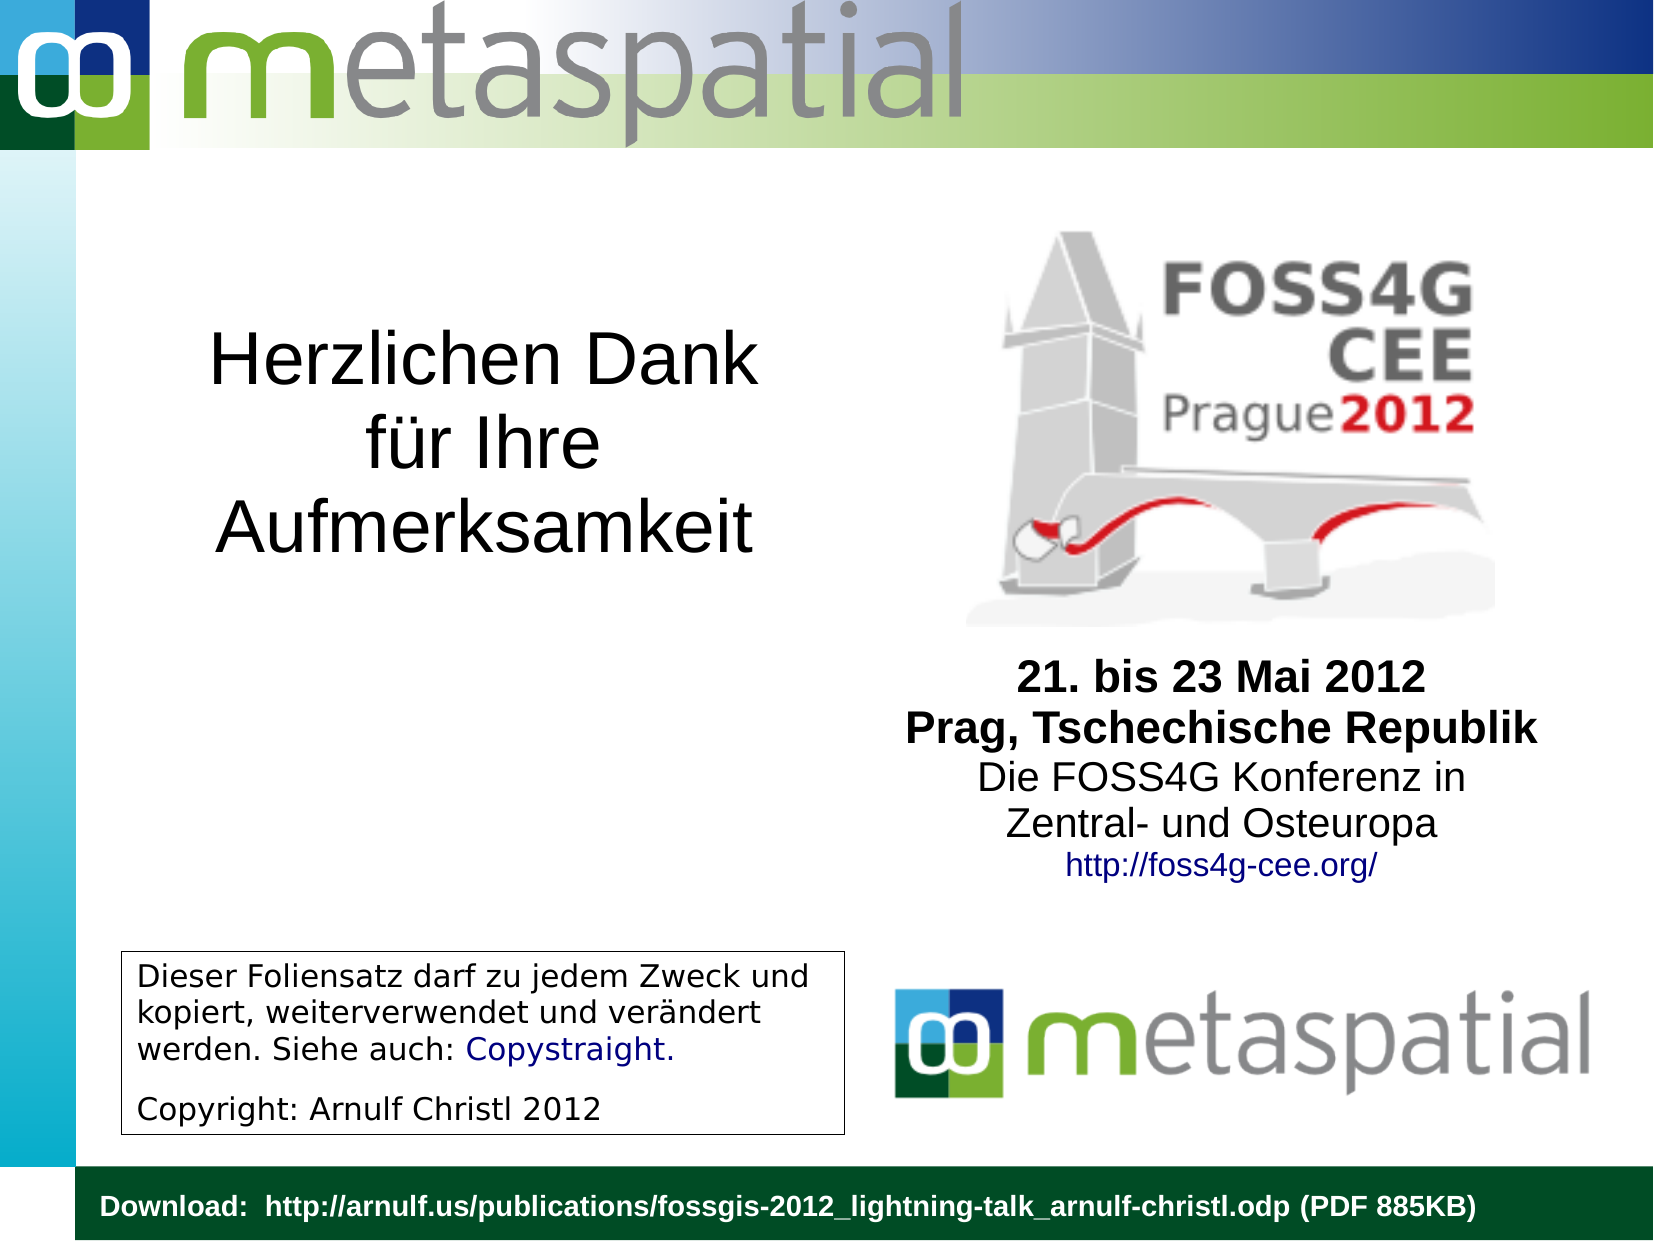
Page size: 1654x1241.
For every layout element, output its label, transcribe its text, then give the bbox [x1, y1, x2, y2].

picture [0, 0, 961, 150]
picture [880, 974, 1610, 1111]
picture [966, 230, 1495, 627]
text_box Download: http://arnulf.us/publications/fossgis-2012_lightning-talk_arnulf-christl.odp (PDF 885KB) [82, 1180, 1625, 1241]
text_box Dieser Foliensatz darf zu jedem Zweck und kopiert, weiterverwendet und verändert werden. Siehe auch: Copystraight. Copyright: Arnulf Christl 2012 [121, 951, 845, 1135]
title Herzlichen Dank für Ihre Aufmerksamkeit [171, 302, 798, 582]
text_box 21. bis 23 Mai 2012 Prag, Tschechische Republik Die FOSS4G Konferenz in Zentral- und Osteuropa http://foss4g-cee.org/ [836, 643, 1607, 892]
